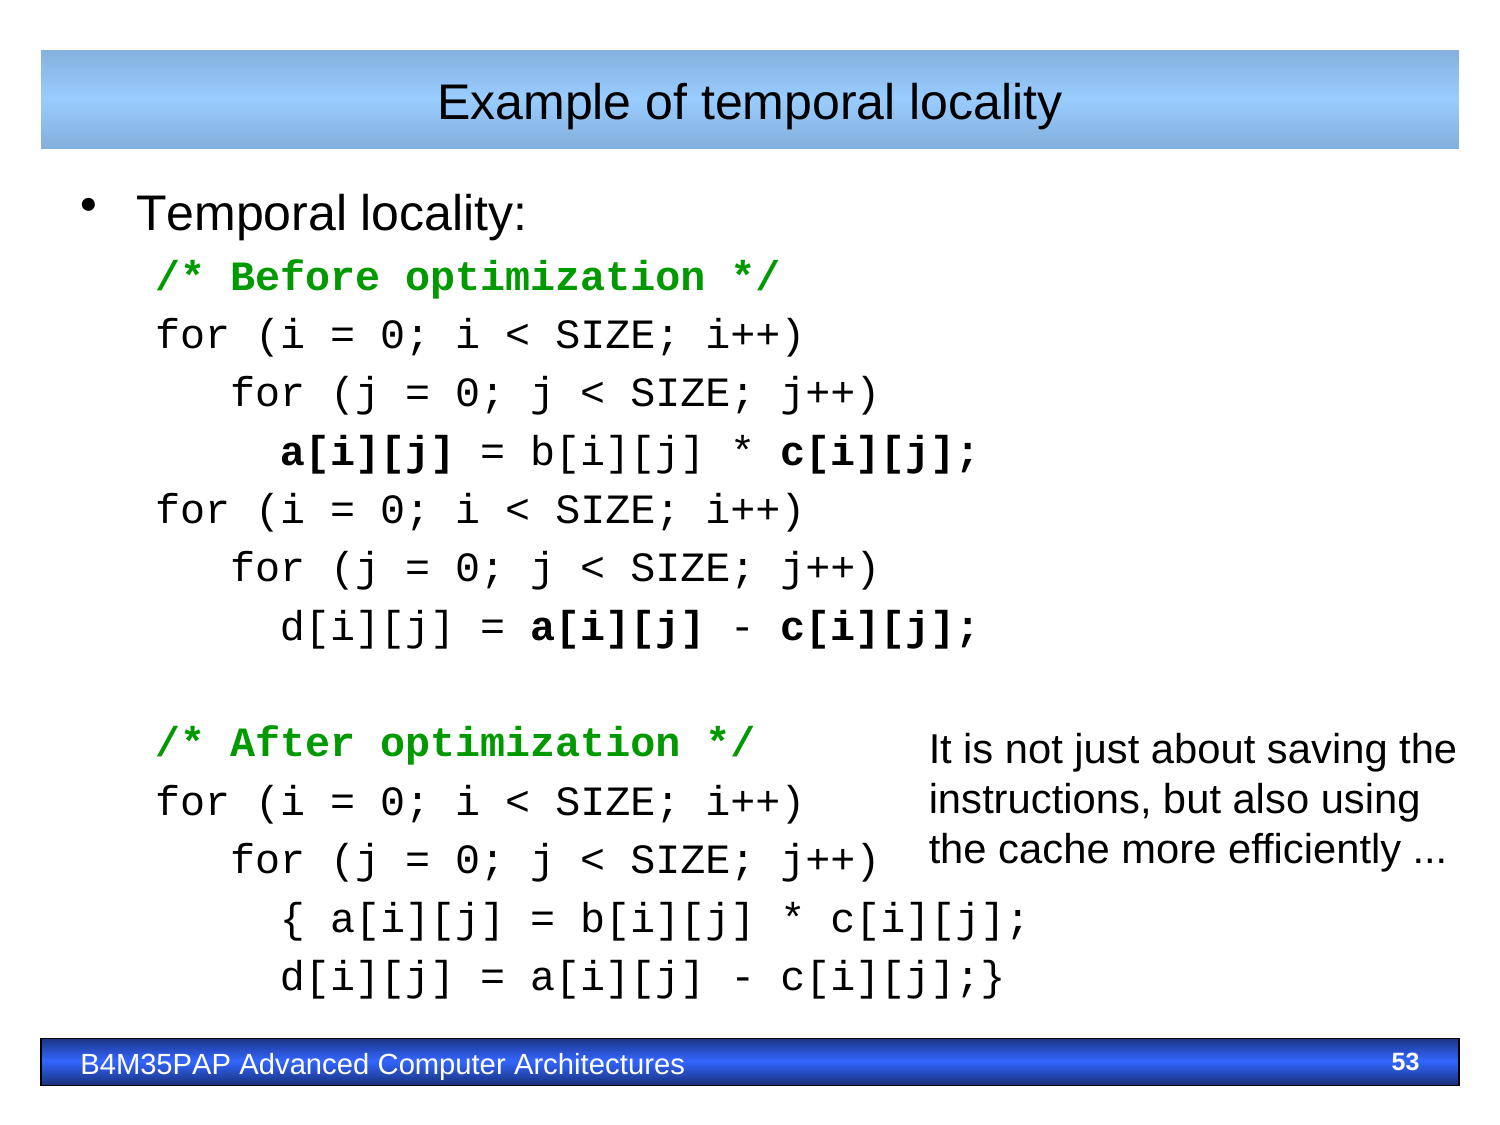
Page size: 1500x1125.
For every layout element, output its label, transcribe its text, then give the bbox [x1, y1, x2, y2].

title Example of temporal locality [41, 50, 1459, 149]
list Temporal locality: /* Before optimization */ for (i = 0; i < SIZE; i++) for (j = 0; j < SIZE; j++) a[i][j] = b[i][j] * c[i][j]; for (i = 0; i < SIZE; i++) for (j = 0; j < SIZE; j++) d[i][j] = a[i][j] - c[i][j]; /* After optimization */ for (i = 0; i < SIZE; i++) for (j = 0; j < SIZE; j++) { a[i][j] = b[i][j] * c[i][j]; d[i][j] = a[i][j] - c[i][j];} [64, 172, 1436, 1032]
text_box It is not just about saving the instructions, but also using the cache more efficiently ... [913, 714, 1500, 880]
